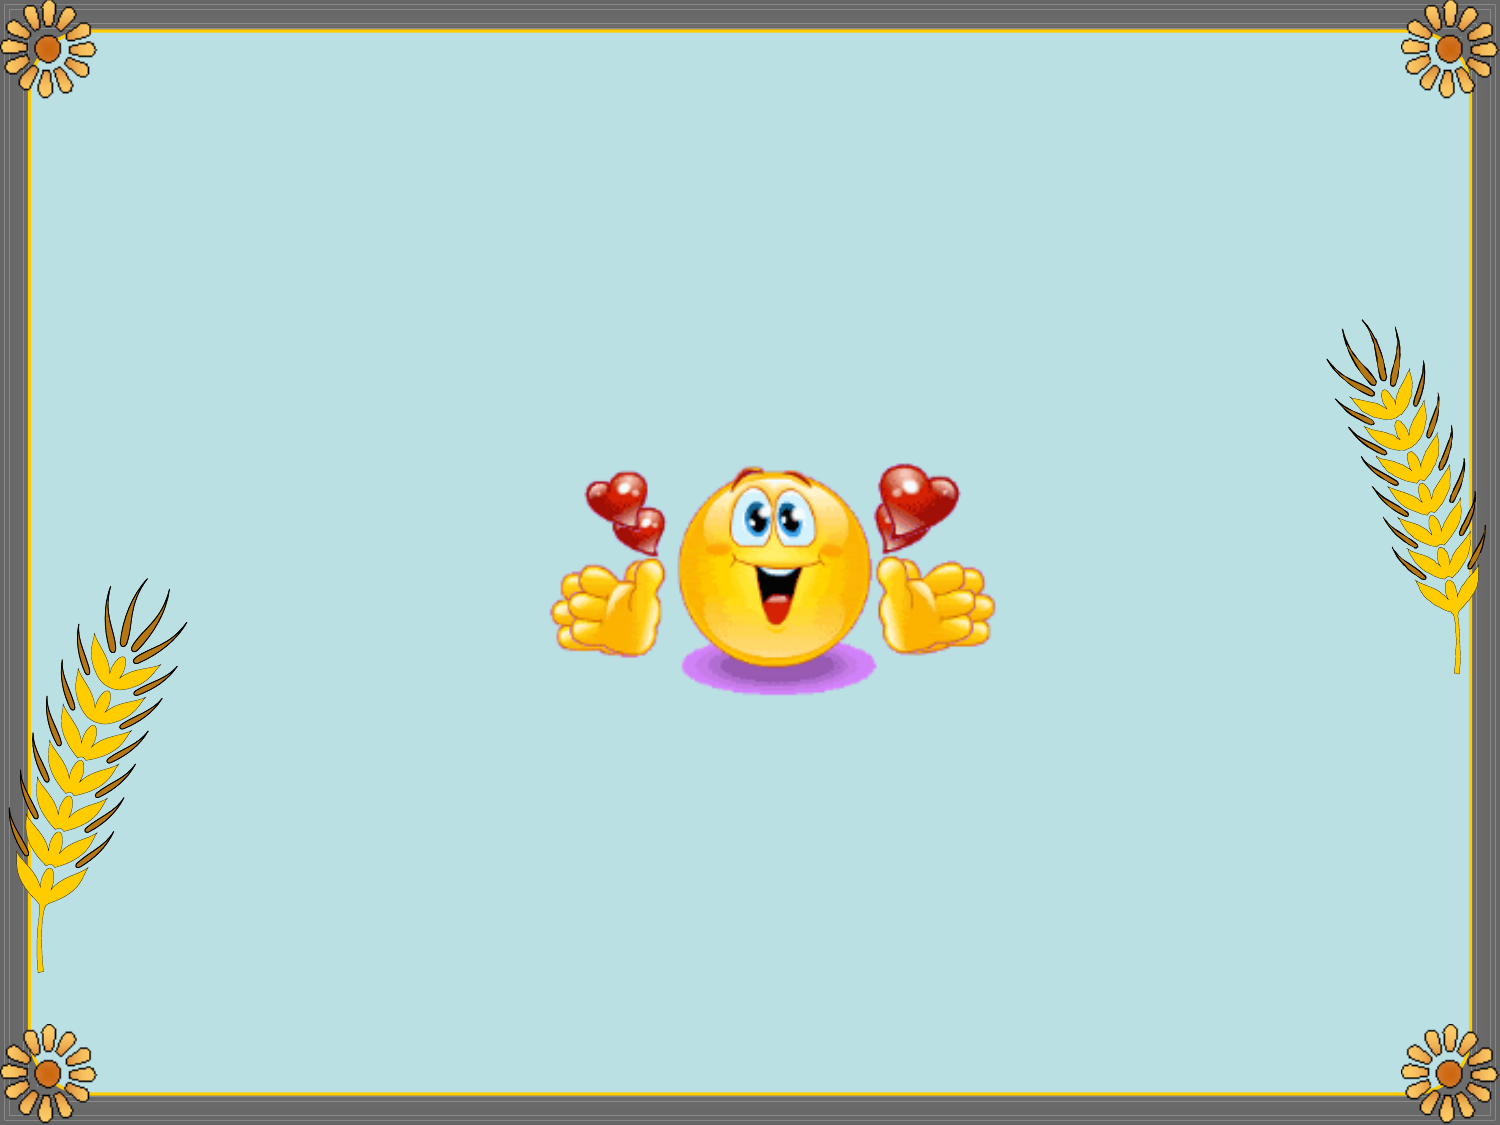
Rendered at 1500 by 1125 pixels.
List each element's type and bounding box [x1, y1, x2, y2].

picture [1401, 0, 1500, 100]
picture [501, 370, 1054, 768]
picture [0, 1024, 99, 1125]
picture [0, 0, 99, 100]
picture [1401, 1024, 1500, 1125]
